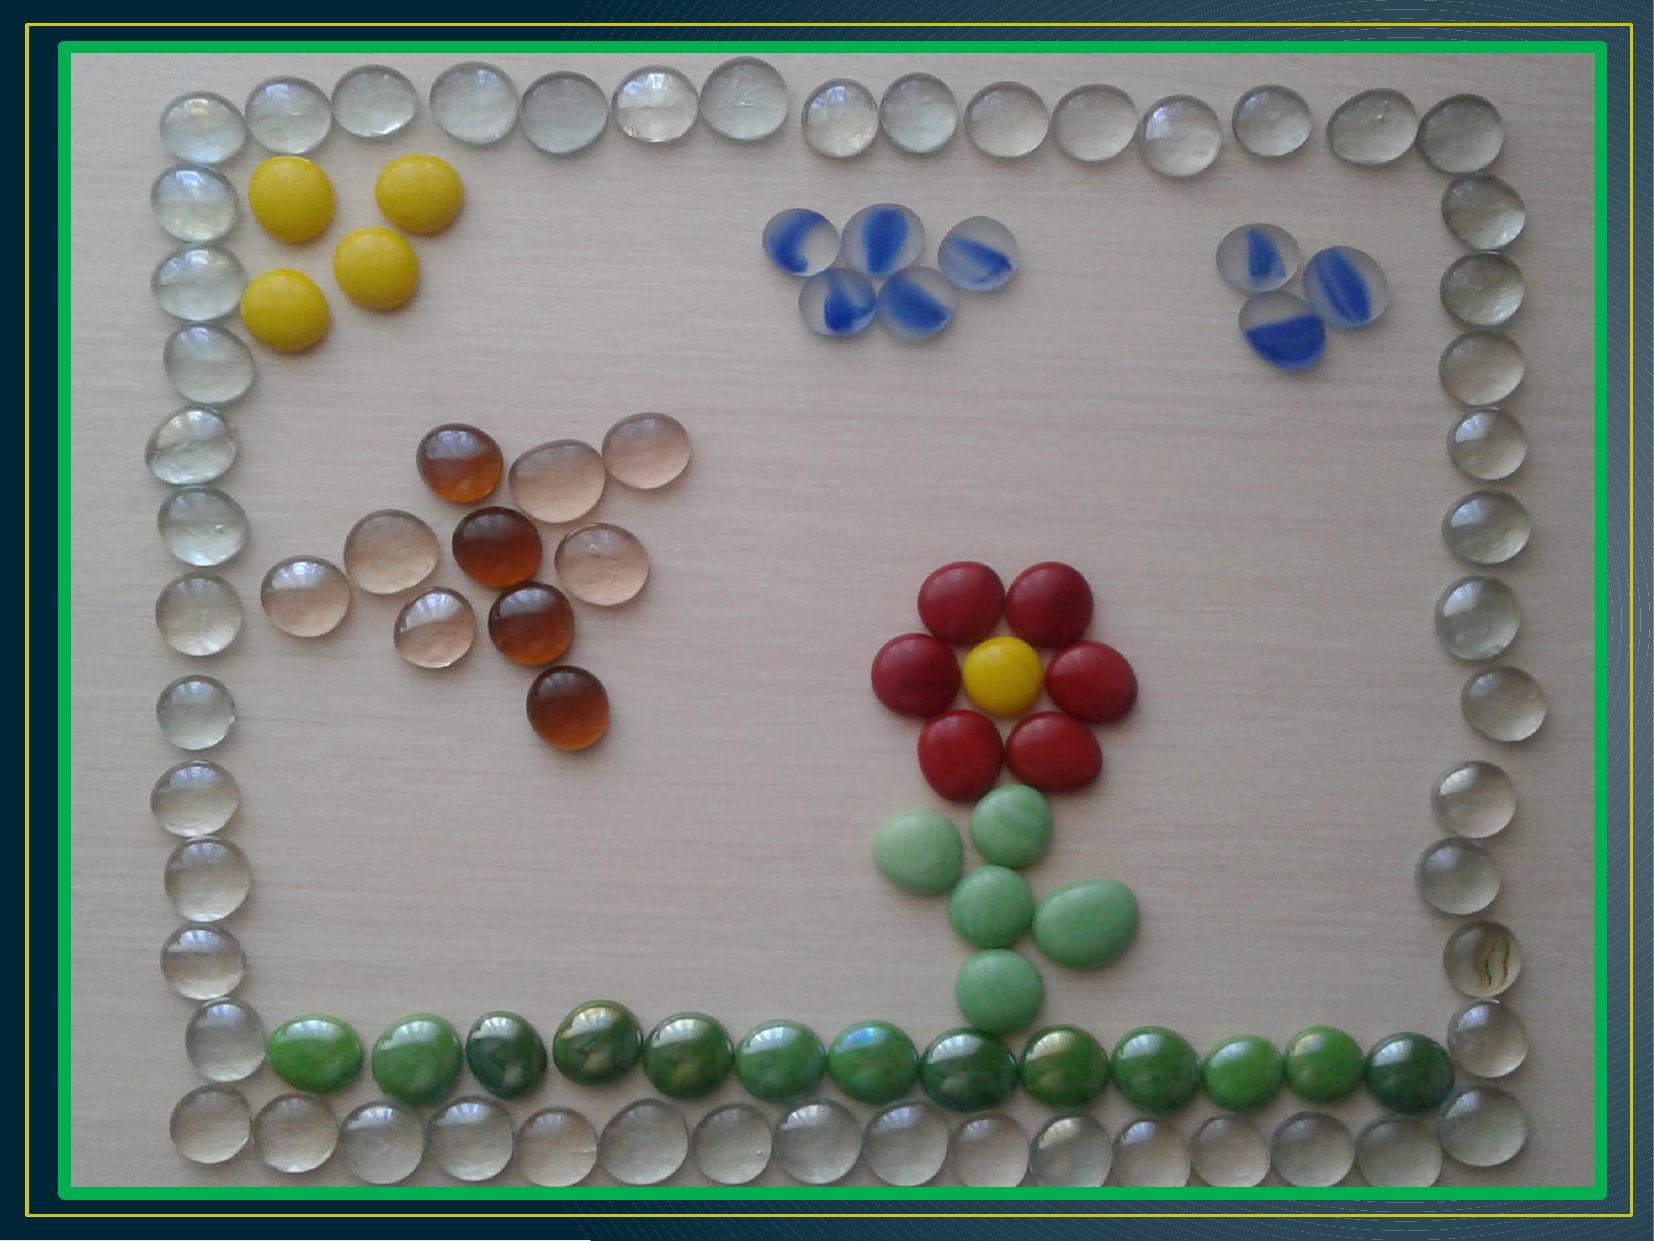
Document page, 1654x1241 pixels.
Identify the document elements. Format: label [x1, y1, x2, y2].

picture [70, 53, 1595, 1188]
